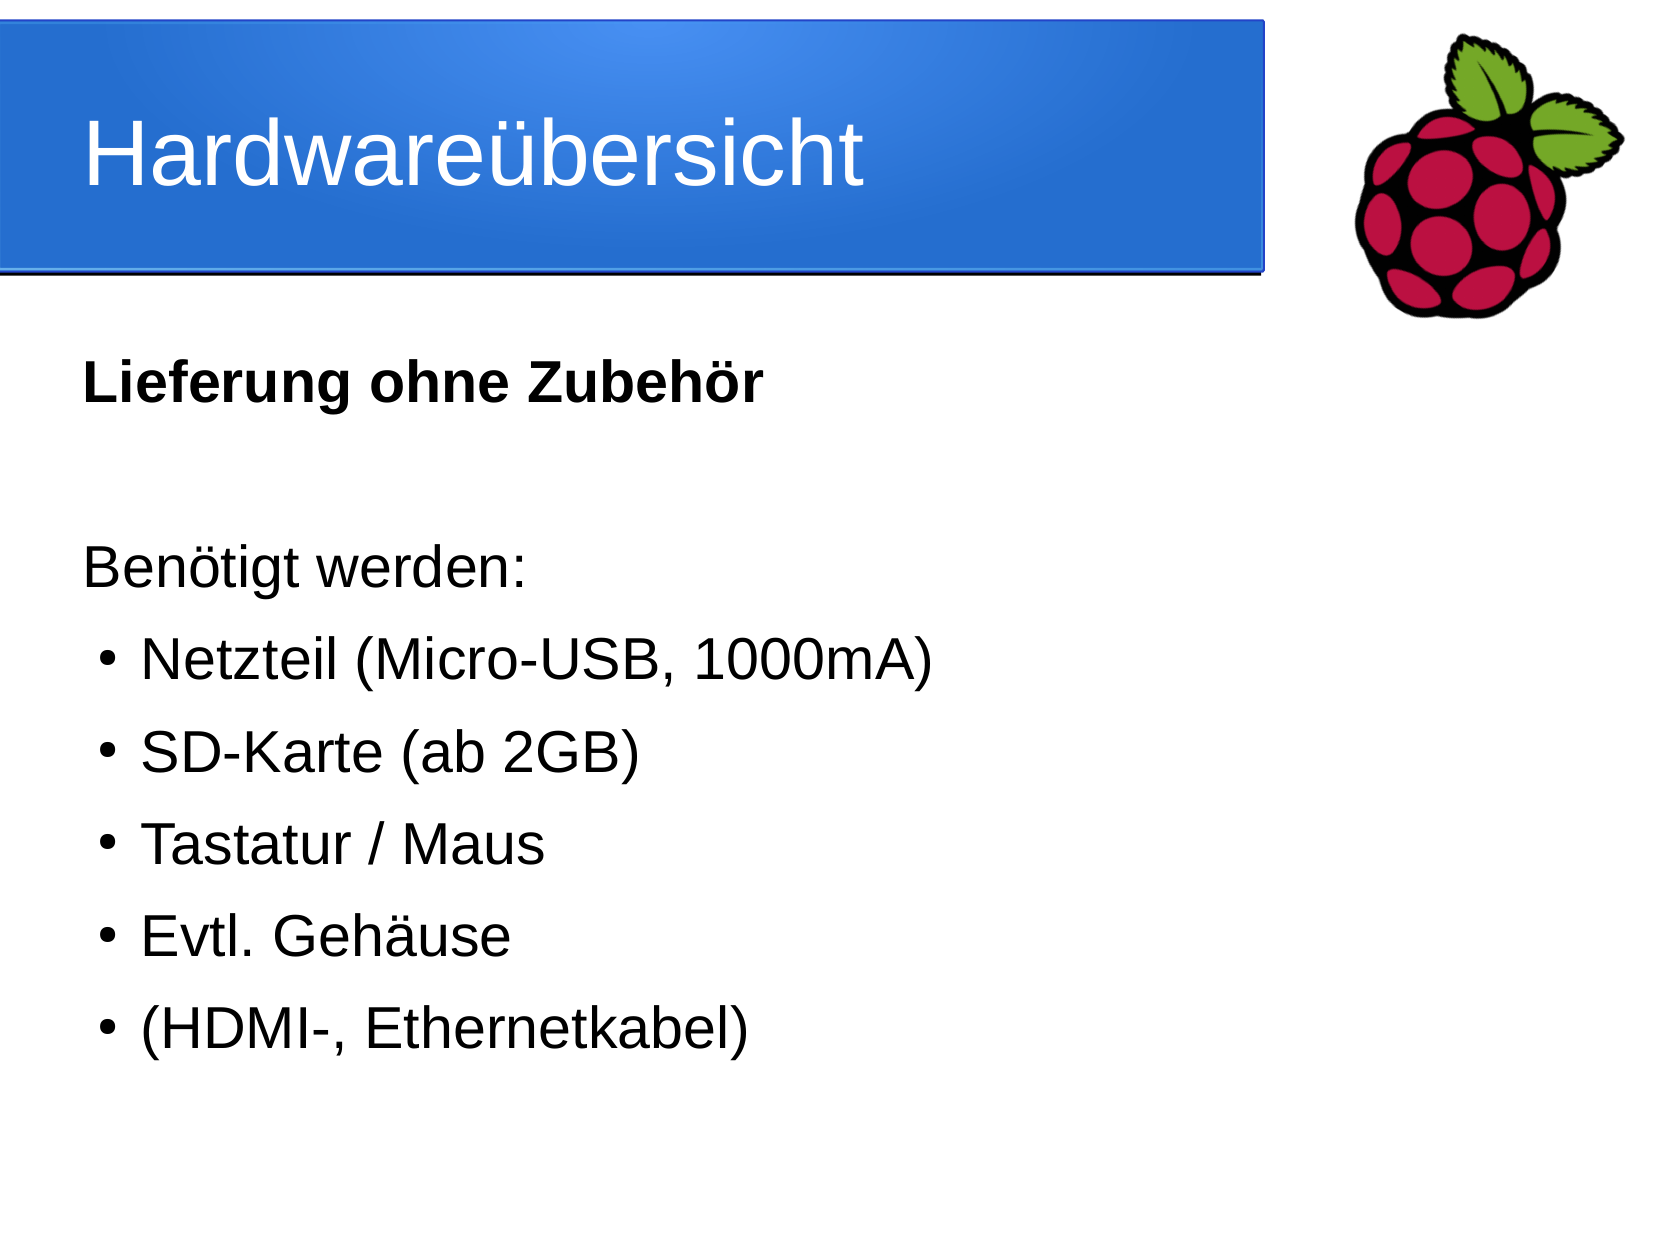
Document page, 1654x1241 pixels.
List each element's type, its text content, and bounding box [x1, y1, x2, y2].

list Lieferung ohne Zubehör Benötigt werden: Netzteil (Micro-USB, 1000mA) SD-Karte (ab 2GB) Tastatur / Maus Evtl. Gehäuse (HDMI-, Ethernetkabel) [82, 349, 1538, 1069]
picture [1305, 15, 1642, 370]
title Hardwareübersicht [82, 49, 1250, 257]
